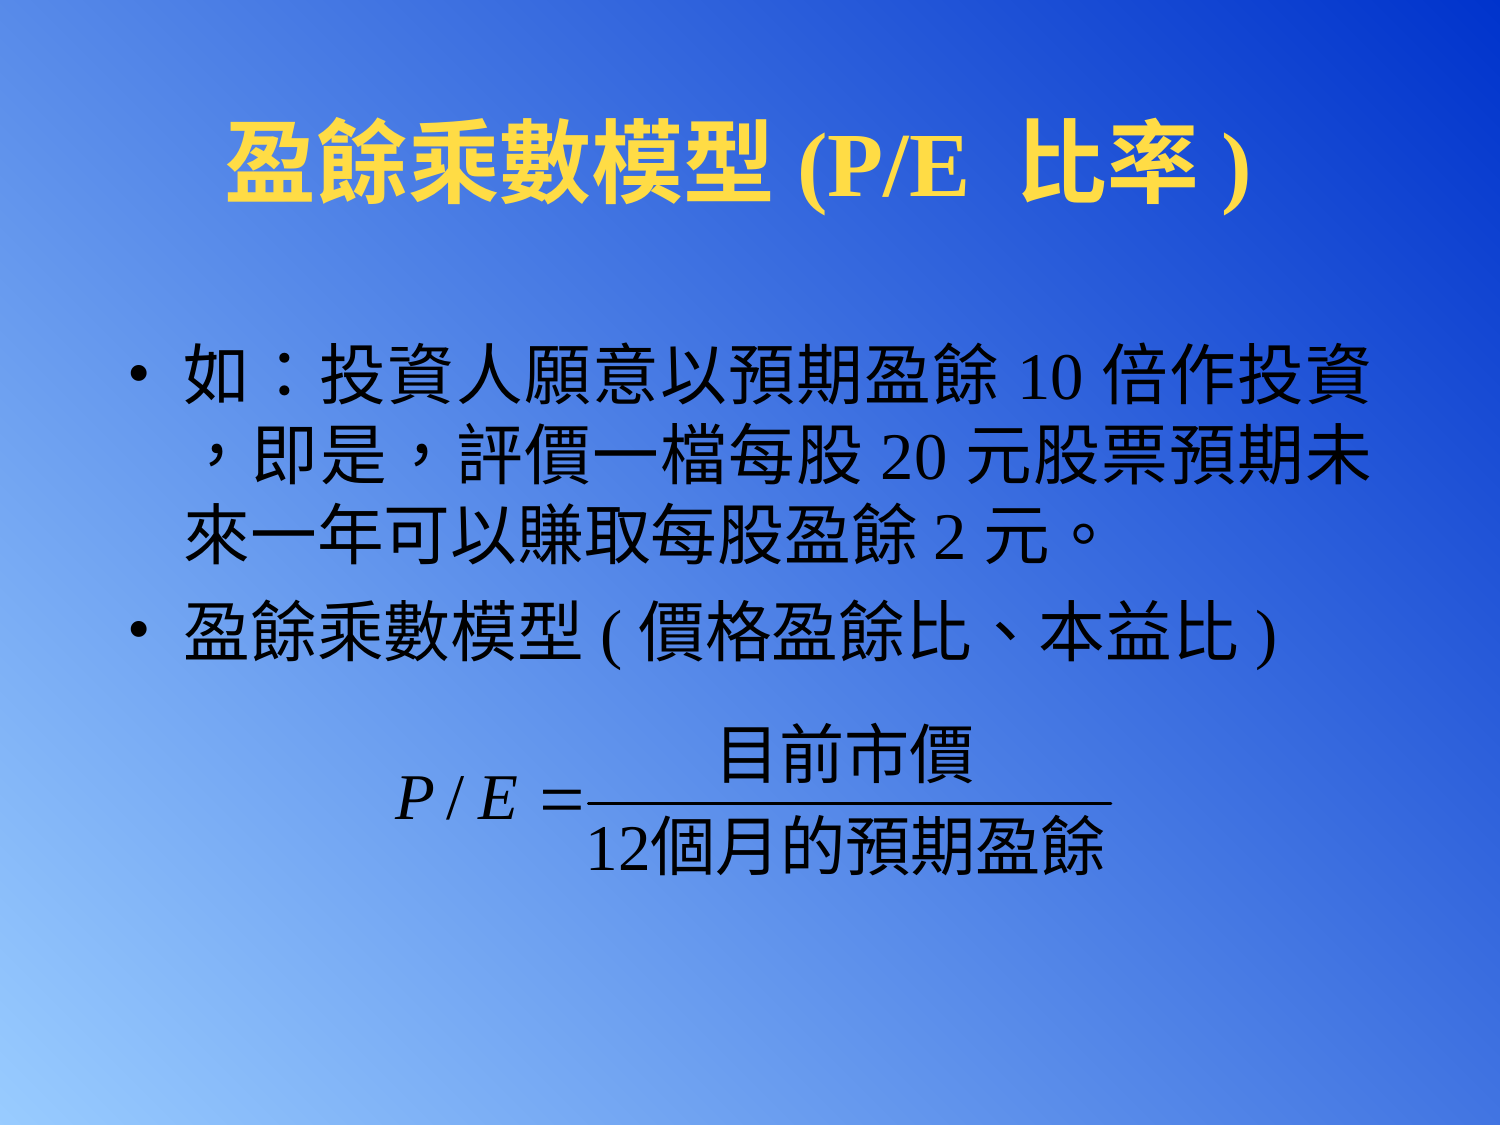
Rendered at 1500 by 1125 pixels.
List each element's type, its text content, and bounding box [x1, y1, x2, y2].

title 盈餘乘數模型(P/E 比率) [53, 66, 1424, 254]
list 如：投資人願意以預期盈餘10倍作投資，即是，評價一檔每股20元股票預期未來一年可以賺取每股盈餘2元。 盈餘乘數模型(價格盈餘比、本益比) [112, 324, 1388, 1000]
chart [383, 716, 1124, 896]
